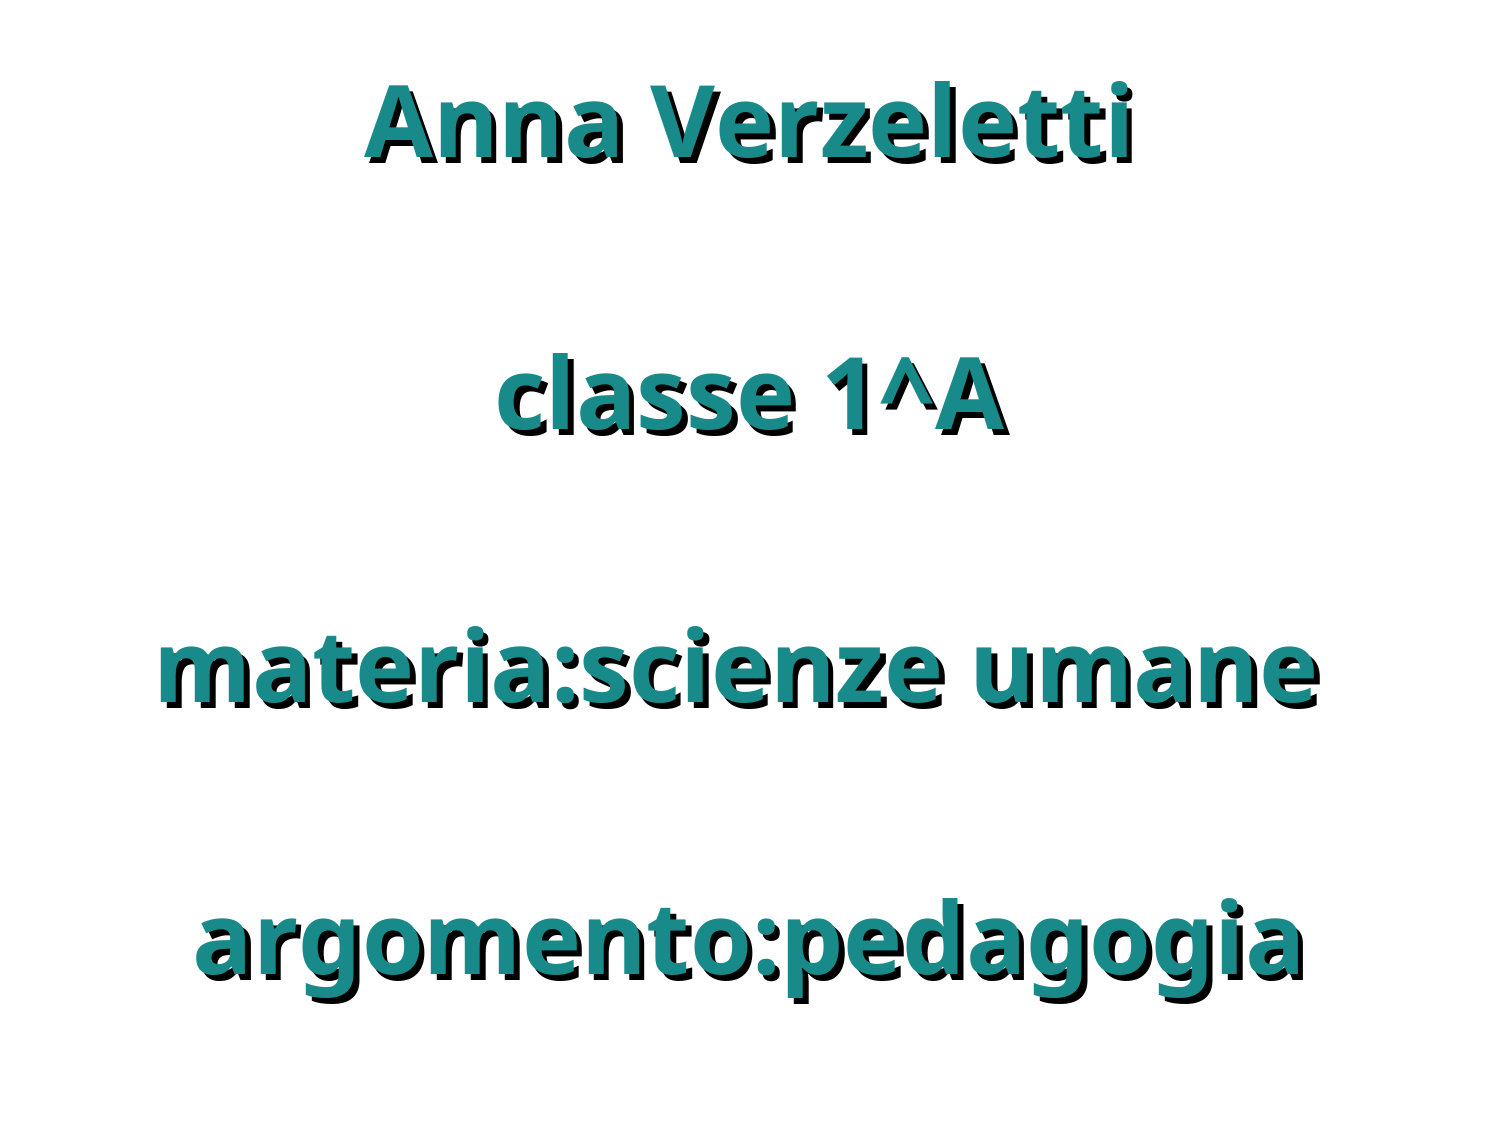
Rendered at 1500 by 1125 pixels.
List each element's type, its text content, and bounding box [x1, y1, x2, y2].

title Anna Verzeletti classe 1^A materia:scienze umane argomento:pedagogia [75, 21, 1425, 1034]
